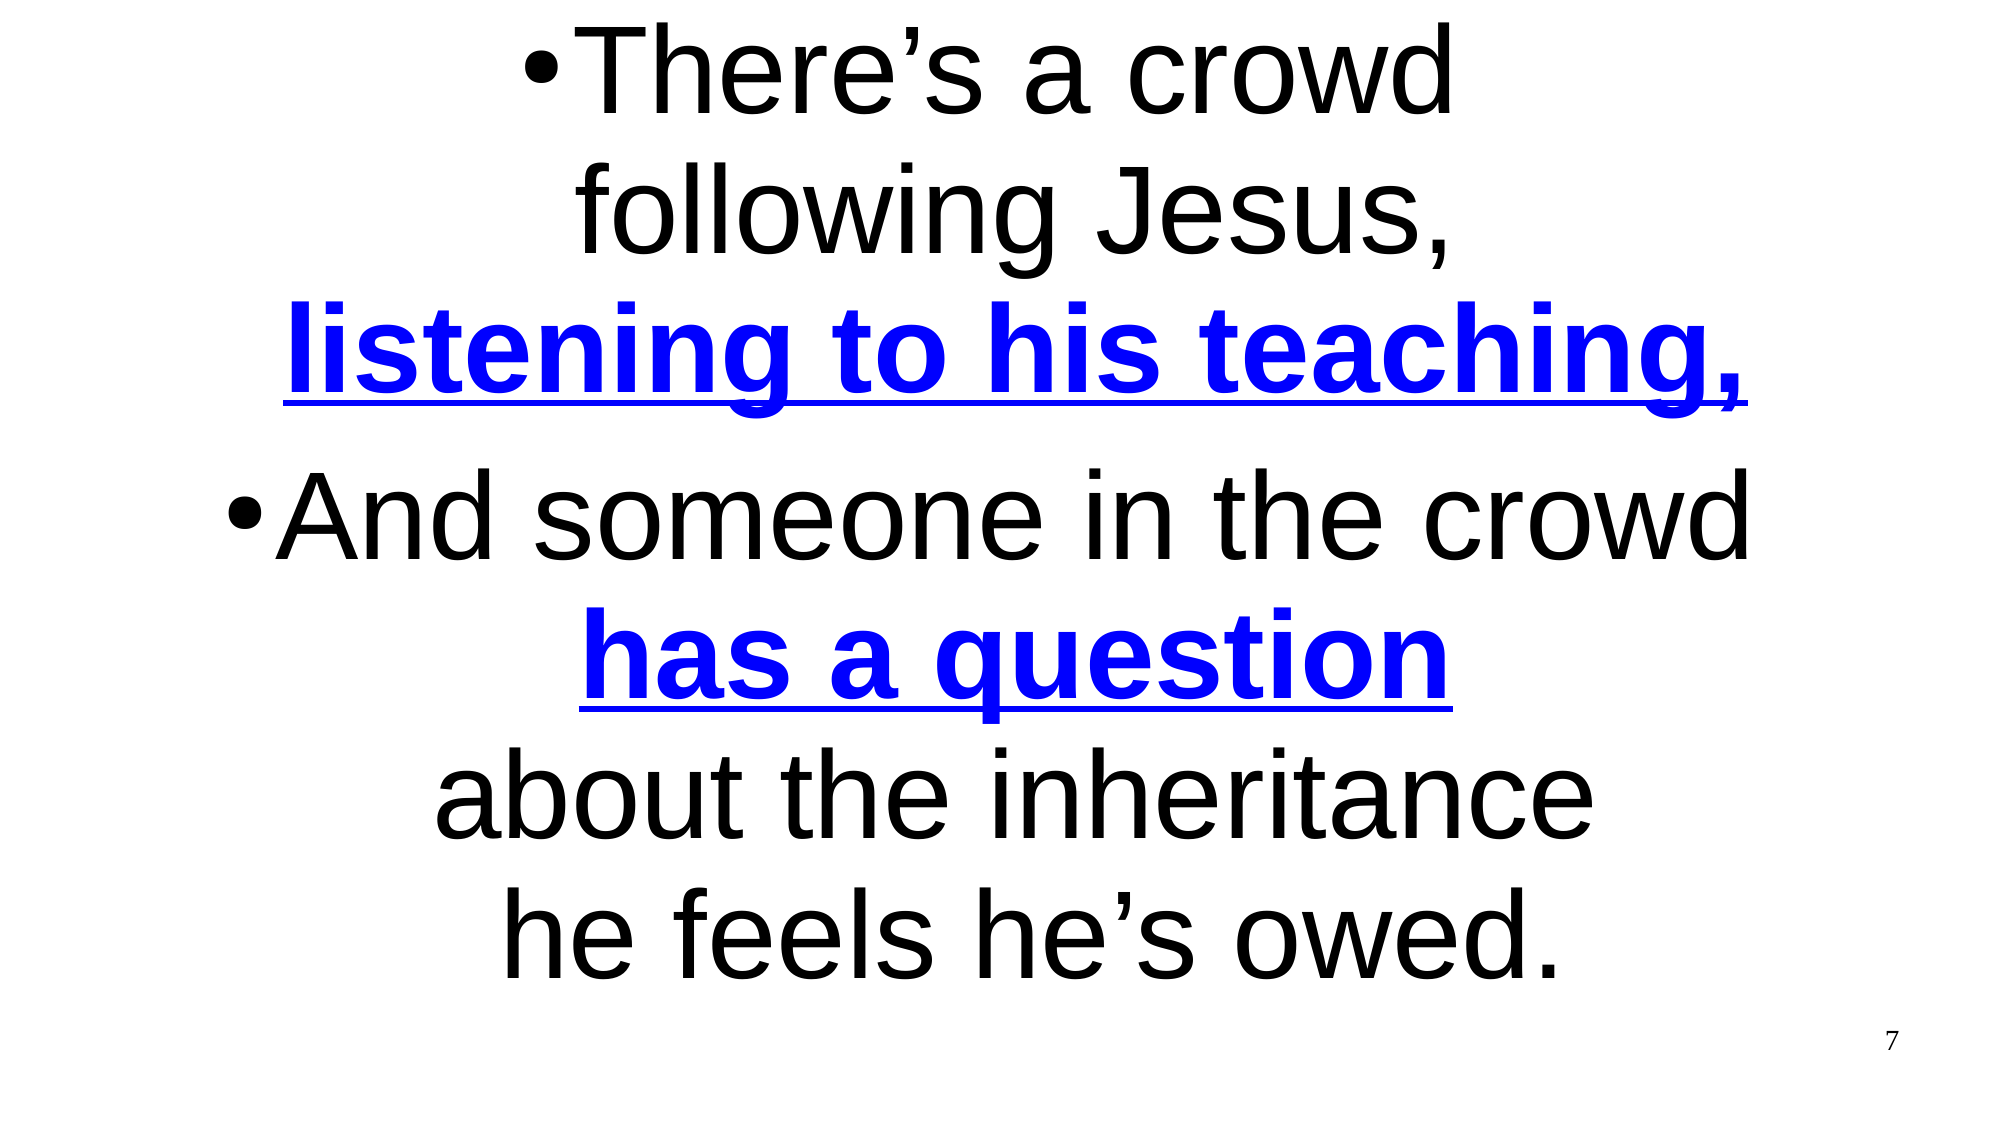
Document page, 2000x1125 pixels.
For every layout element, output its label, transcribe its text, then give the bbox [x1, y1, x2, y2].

list There’s a crowd following Jesus, listening to his teaching, And someone in the crowd has a question about the inheritance he feels he’s owed. [0, 0, 1996, 1123]
